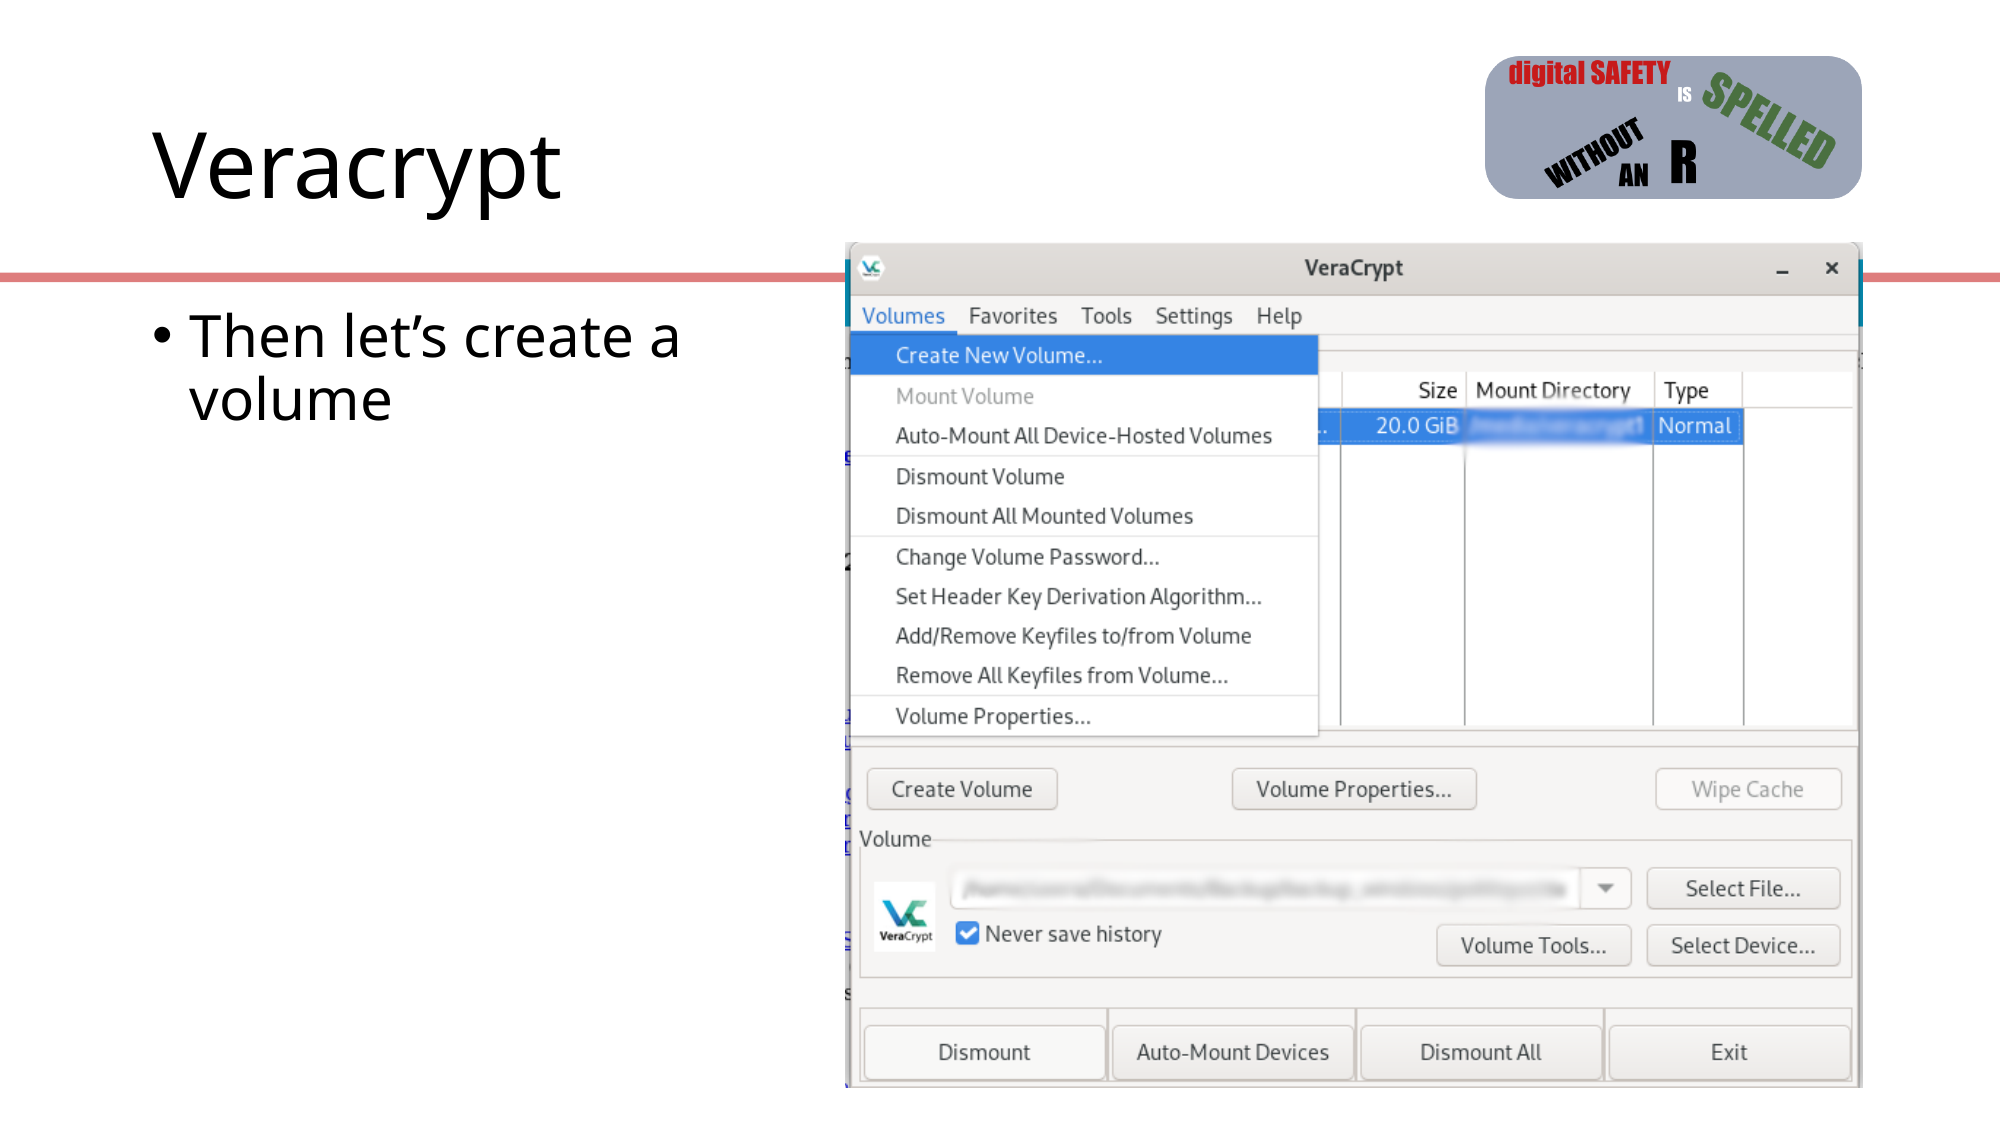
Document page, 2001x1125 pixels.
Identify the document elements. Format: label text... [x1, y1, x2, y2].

list Then let’s create a volume [137, 299, 817, 1014]
title Veracrypt [137, 59, 1863, 278]
picture [845, 242, 1863, 1088]
